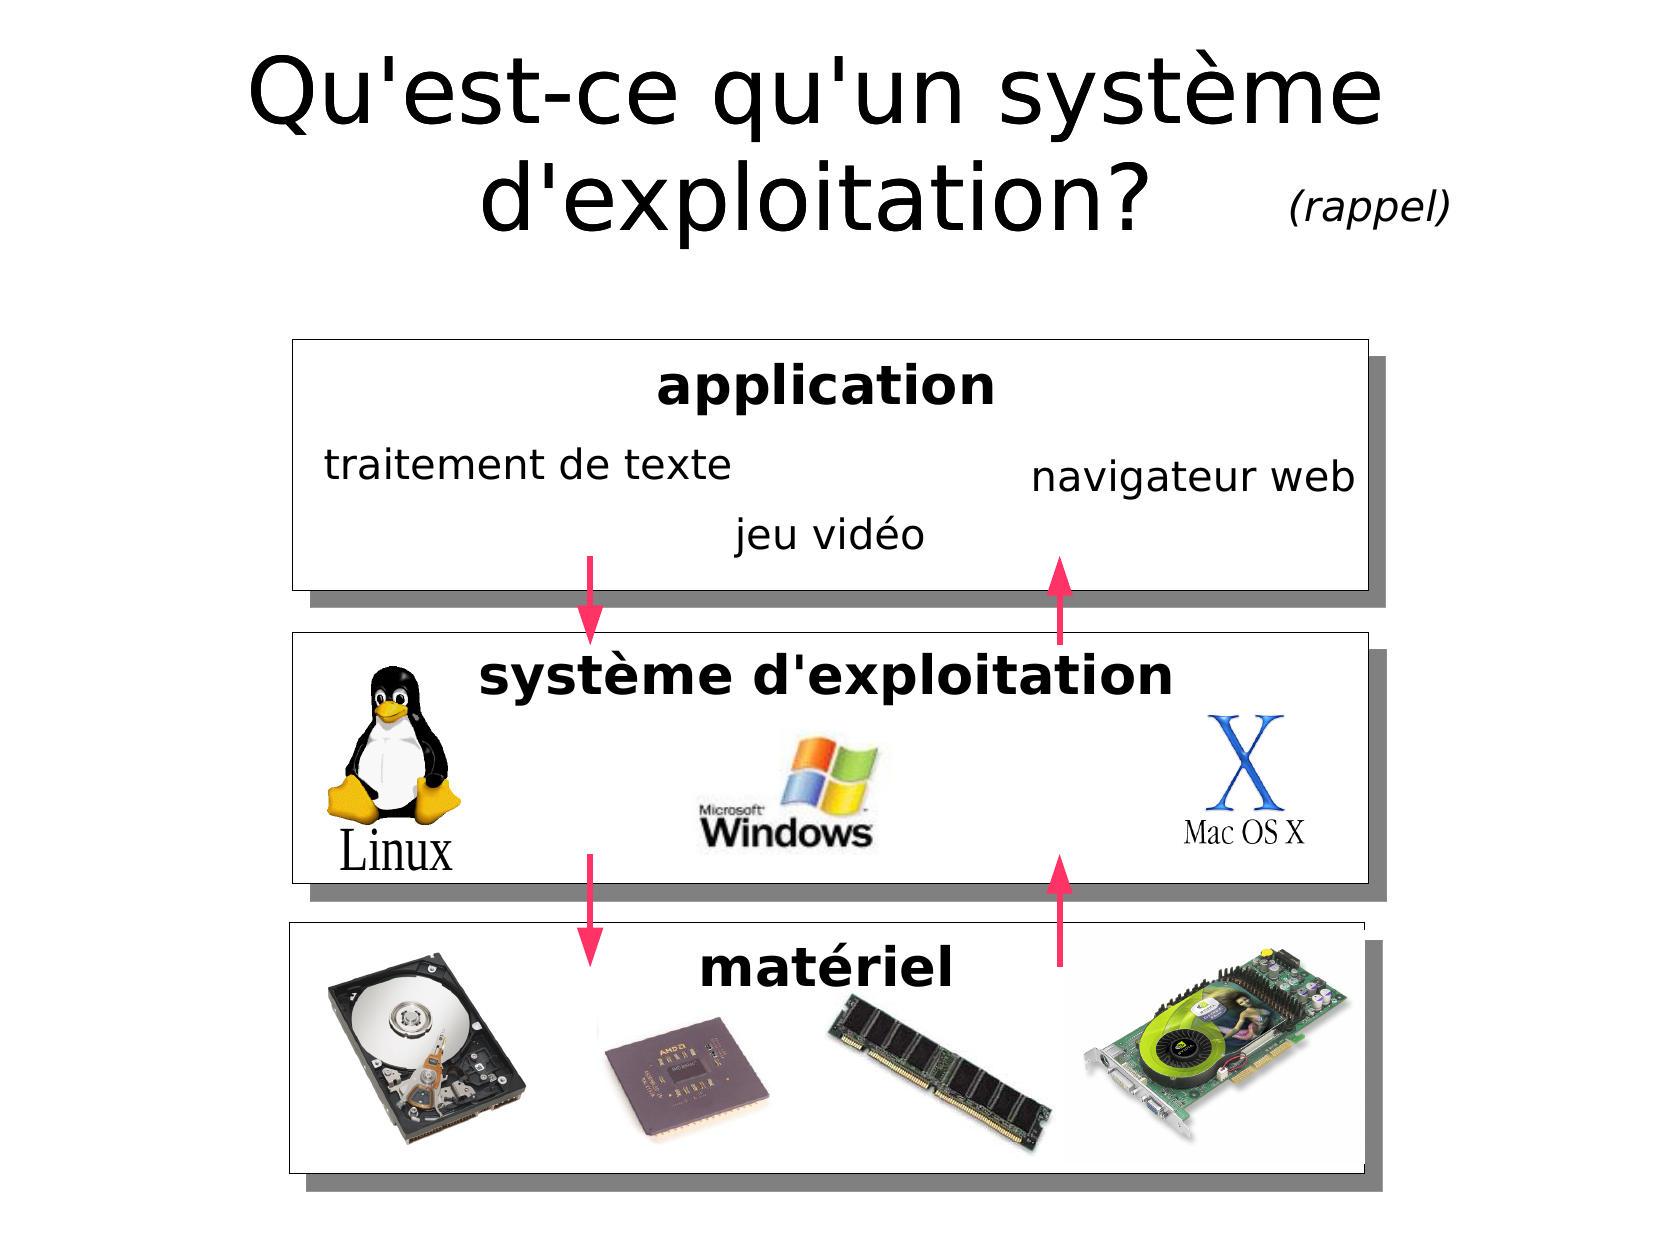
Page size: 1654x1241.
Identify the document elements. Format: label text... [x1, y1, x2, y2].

picture [322, 945, 531, 1154]
picture [327, 666, 461, 825]
picture [819, 930, 1365, 1164]
text_box [292, 339, 1369, 591]
picture [597, 1010, 774, 1146]
text_box matériel [698, 935, 956, 999]
text_box jeu vidéo [734, 510, 926, 559]
text_box [592, 632, 1057, 644]
picture [686, 727, 896, 855]
picture [1176, 707, 1307, 860]
text_box navigateur web [1030, 453, 1357, 502]
text_box [289, 922, 1365, 1174]
text_box application [656, 353, 997, 418]
title Qu'est-ce qu'un système d'exploitation? [125, 30, 1508, 260]
text_box traitement de texte [323, 440, 733, 490]
text_box (rappel) [1287, 182, 1454, 232]
text_box Linux [339, 813, 454, 884]
text_box [1063, 922, 1365, 930]
text_box système d'exploitation [478, 644, 1177, 708]
text_box [292, 632, 1369, 884]
